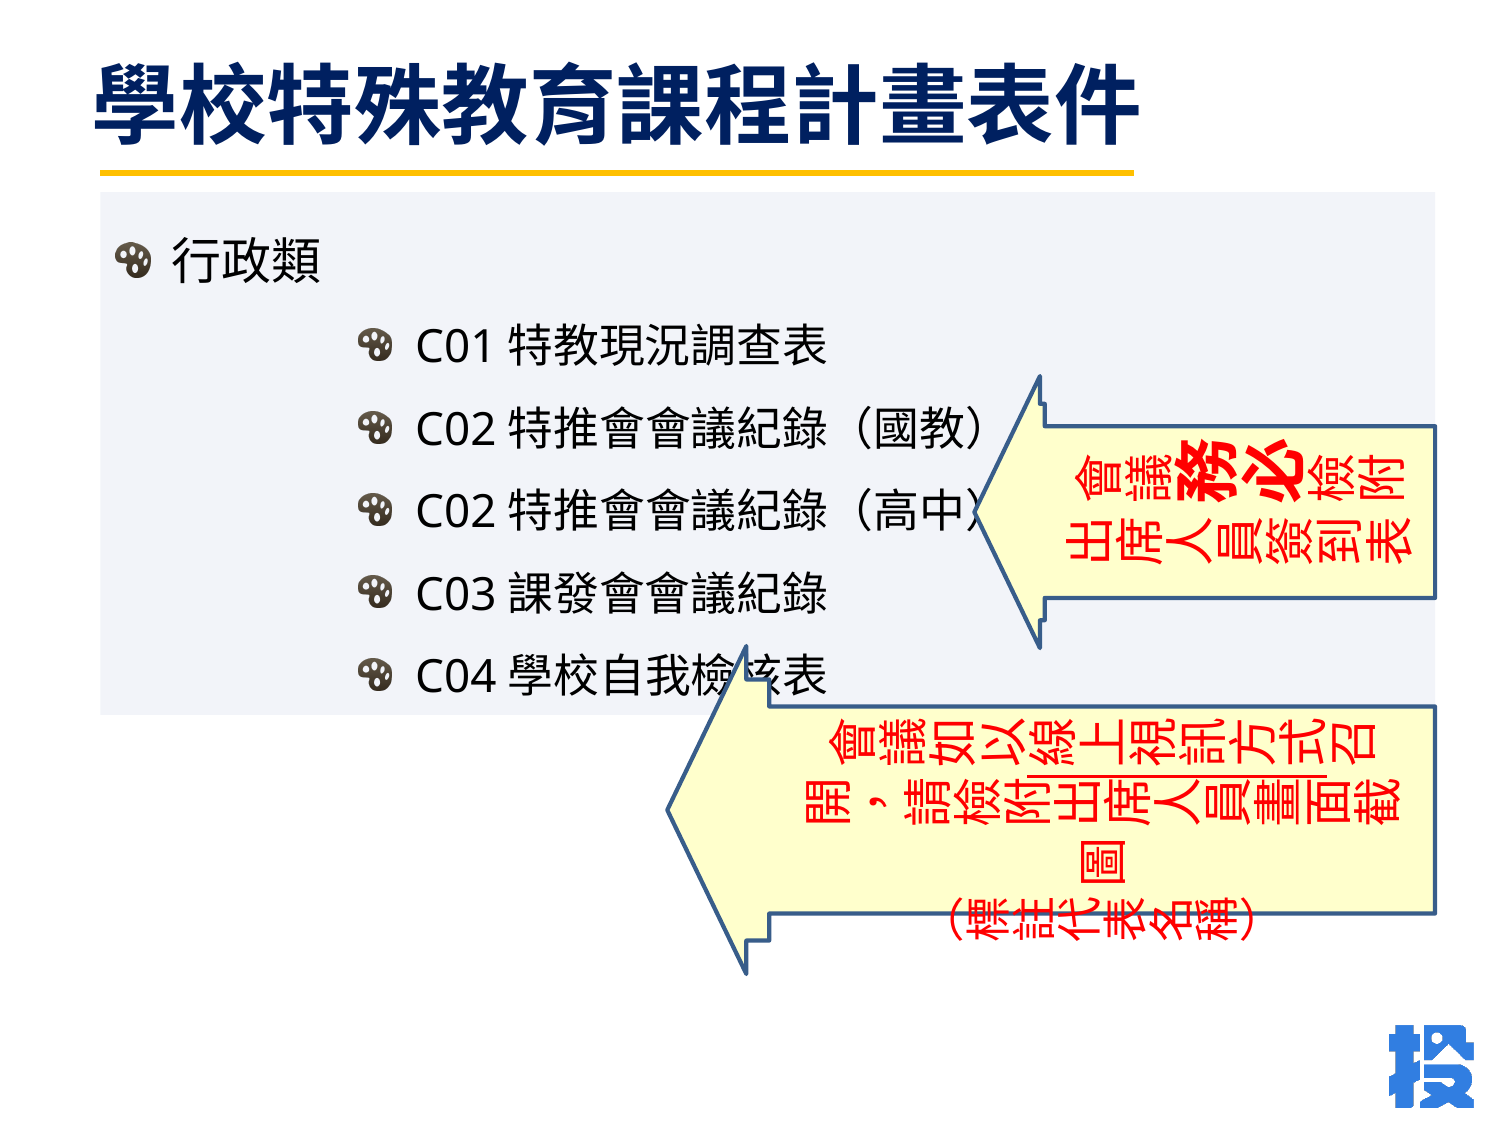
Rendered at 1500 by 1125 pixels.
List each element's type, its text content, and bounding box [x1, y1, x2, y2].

text_box 行政類 C01特教現況調查表 C02特推會會議紀錄（國教） C02特推會會議紀錄（高中） C03課發會會議紀錄 C04學校自我檢核表 [100, 192, 1436, 715]
text_box 會議務必檢附出席人員簽到表 [974, 376, 1436, 649]
text_box 會議如以線上視訊方式召開，請檢附出席人員畫面截圖 （標註代表名稱） [667, 646, 1436, 974]
picture [1362, 997, 1500, 1125]
text_box 學校特殊教育課程計畫表件 [76, 42, 1168, 164]
